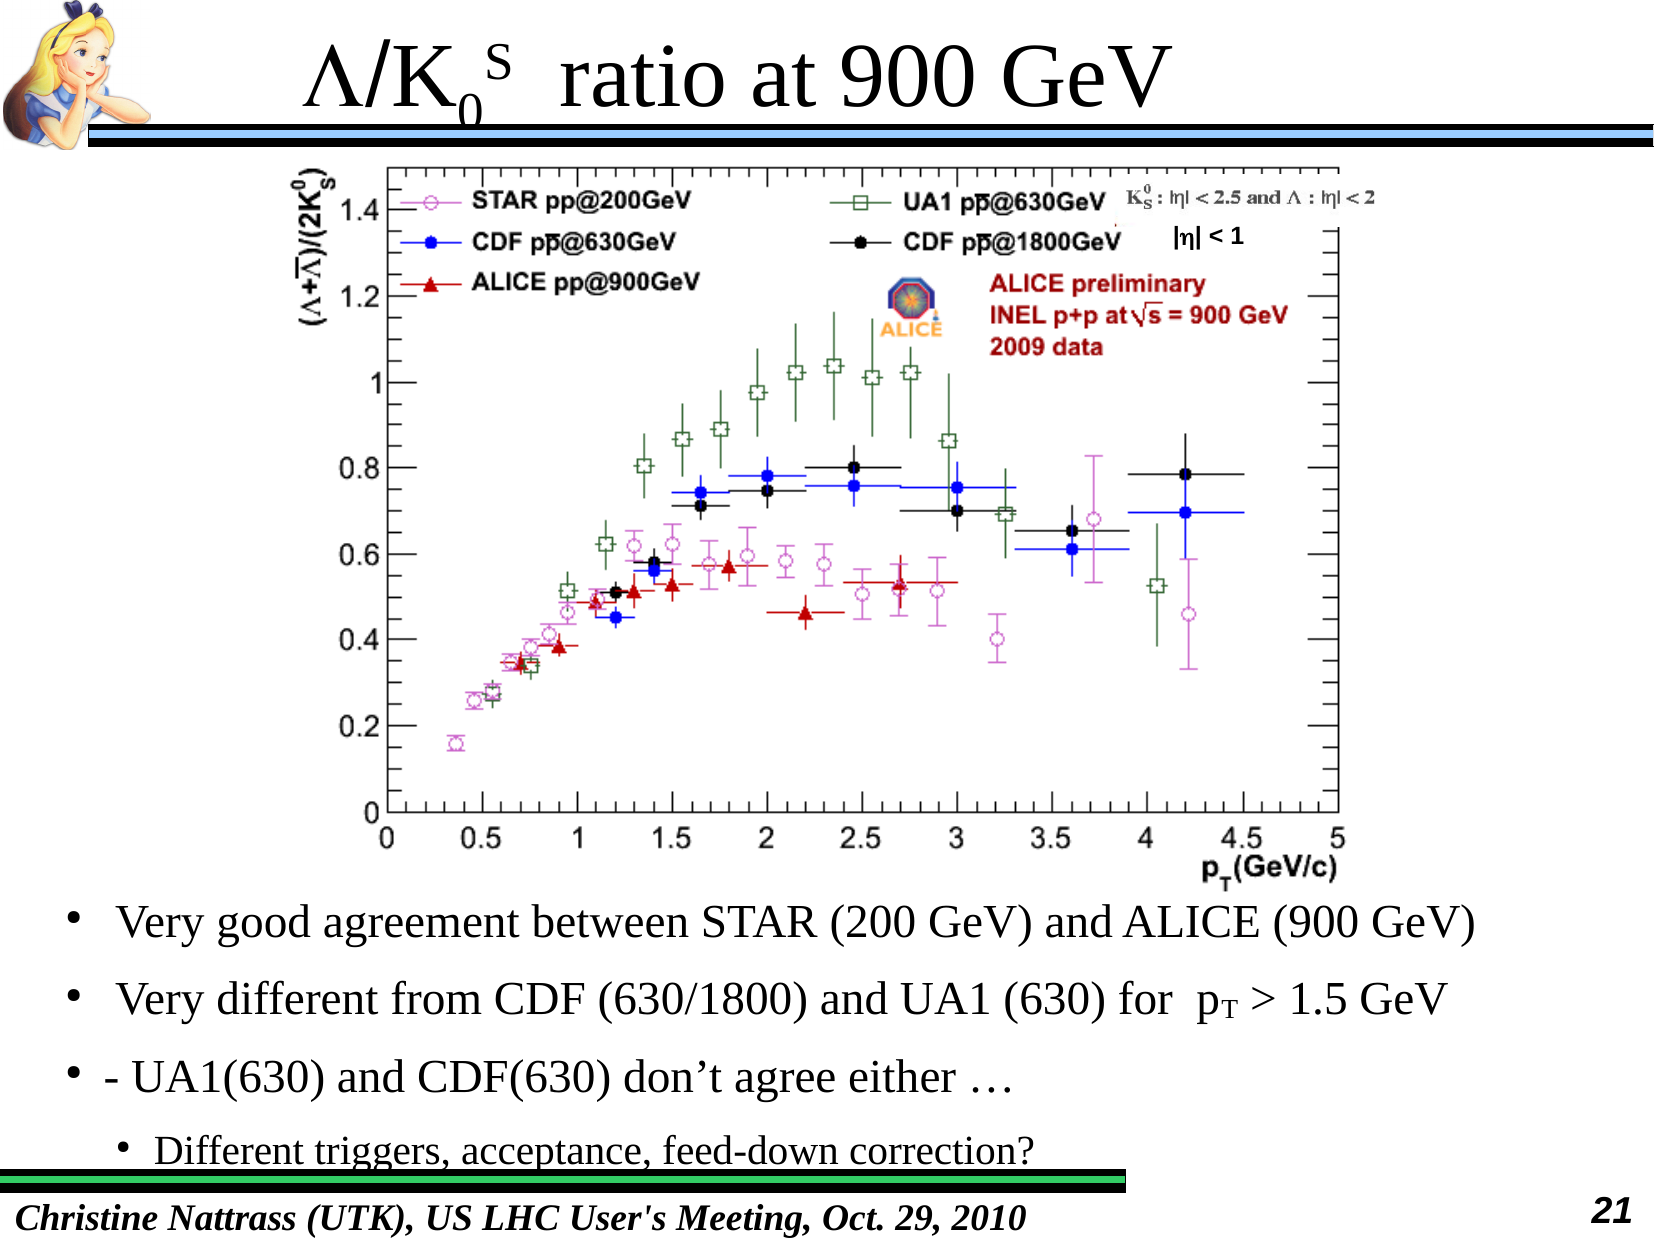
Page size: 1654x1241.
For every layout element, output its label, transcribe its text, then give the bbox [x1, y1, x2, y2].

picture [275, 150, 1380, 889]
text_box 21 [1572, 1182, 1648, 1240]
title K0Sratio at 900 GeV [0, 8, 1482, 147]
picture [3, 0, 151, 8]
text_box || < 1 [1157, 215, 1260, 258]
list Very good agreement between STAR (200 GeV) and ALICE (900 GeV) Very different from CDF (630/1800) and UA1 (630) for pT > 1.5 GeV - UA1(630) and CDF(630) don’t agree either … Different triggers, acceptance, feed-down correction? [53, 889, 1605, 1174]
